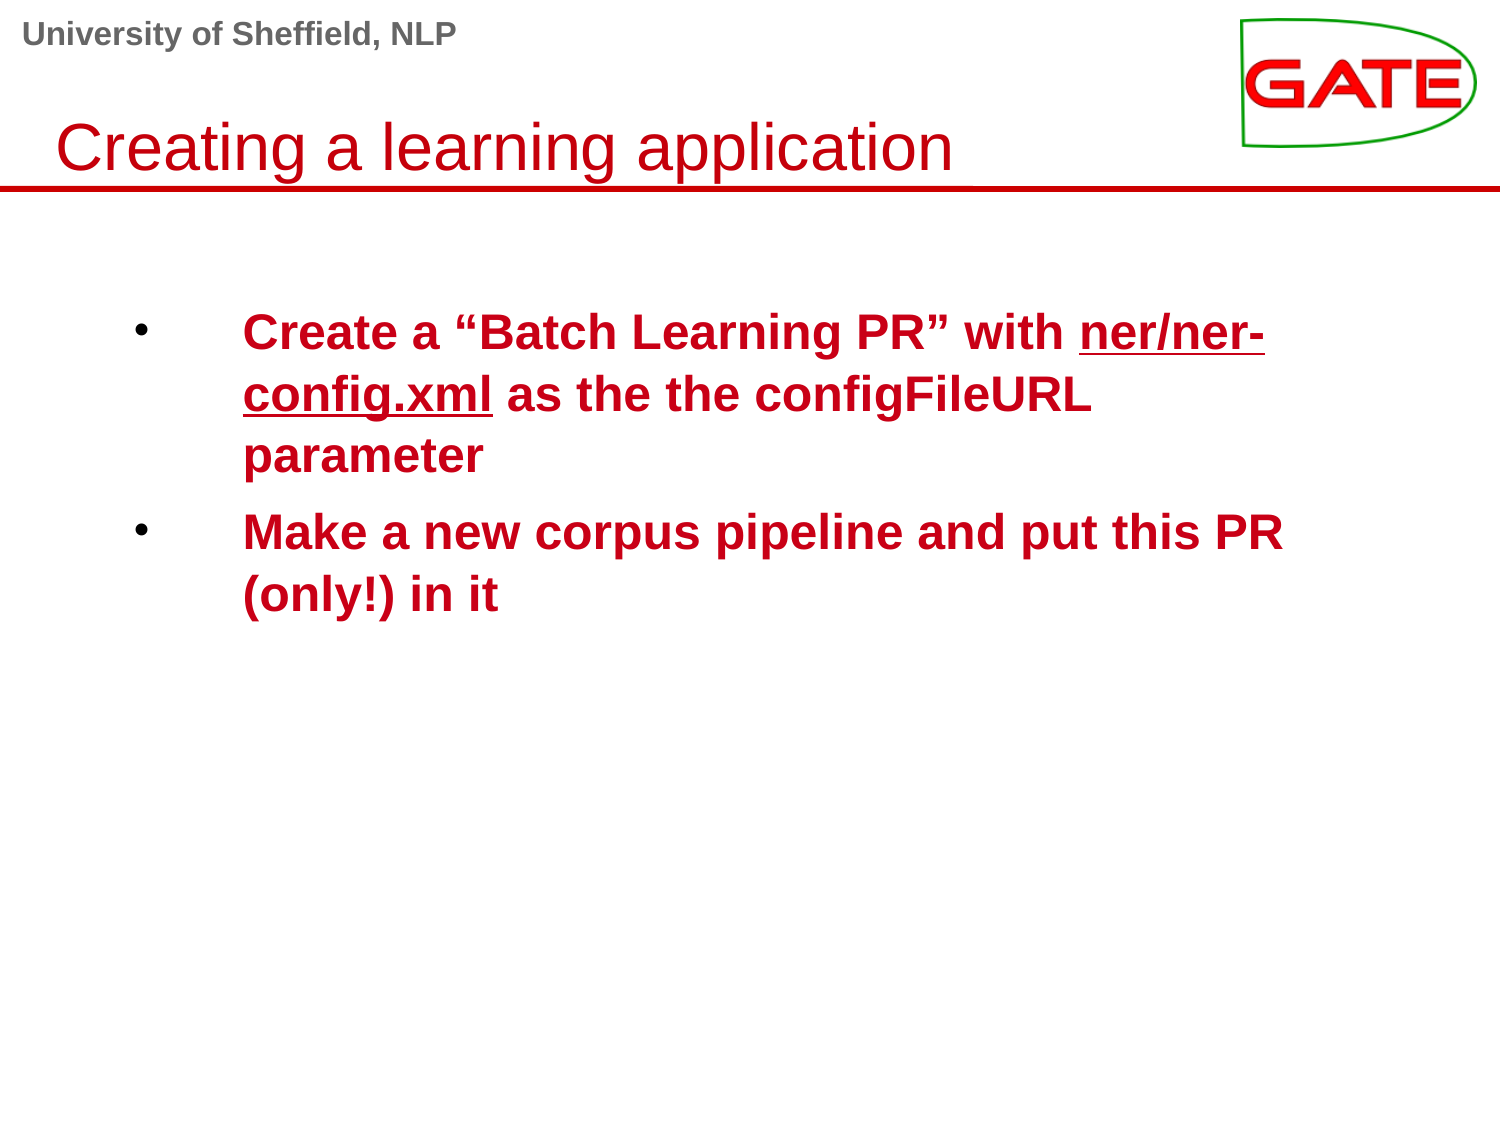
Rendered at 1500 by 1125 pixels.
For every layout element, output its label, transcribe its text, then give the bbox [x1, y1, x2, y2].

picture [1240, 18, 1477, 148]
title Creating a learning application [41, 37, 1391, 254]
list Create a “Batch Learning PR” with ner/ner-config.xml as the the configFileURL parameter Make a new corpus pipeline and put this PR (only!) in it [118, 290, 1329, 1093]
